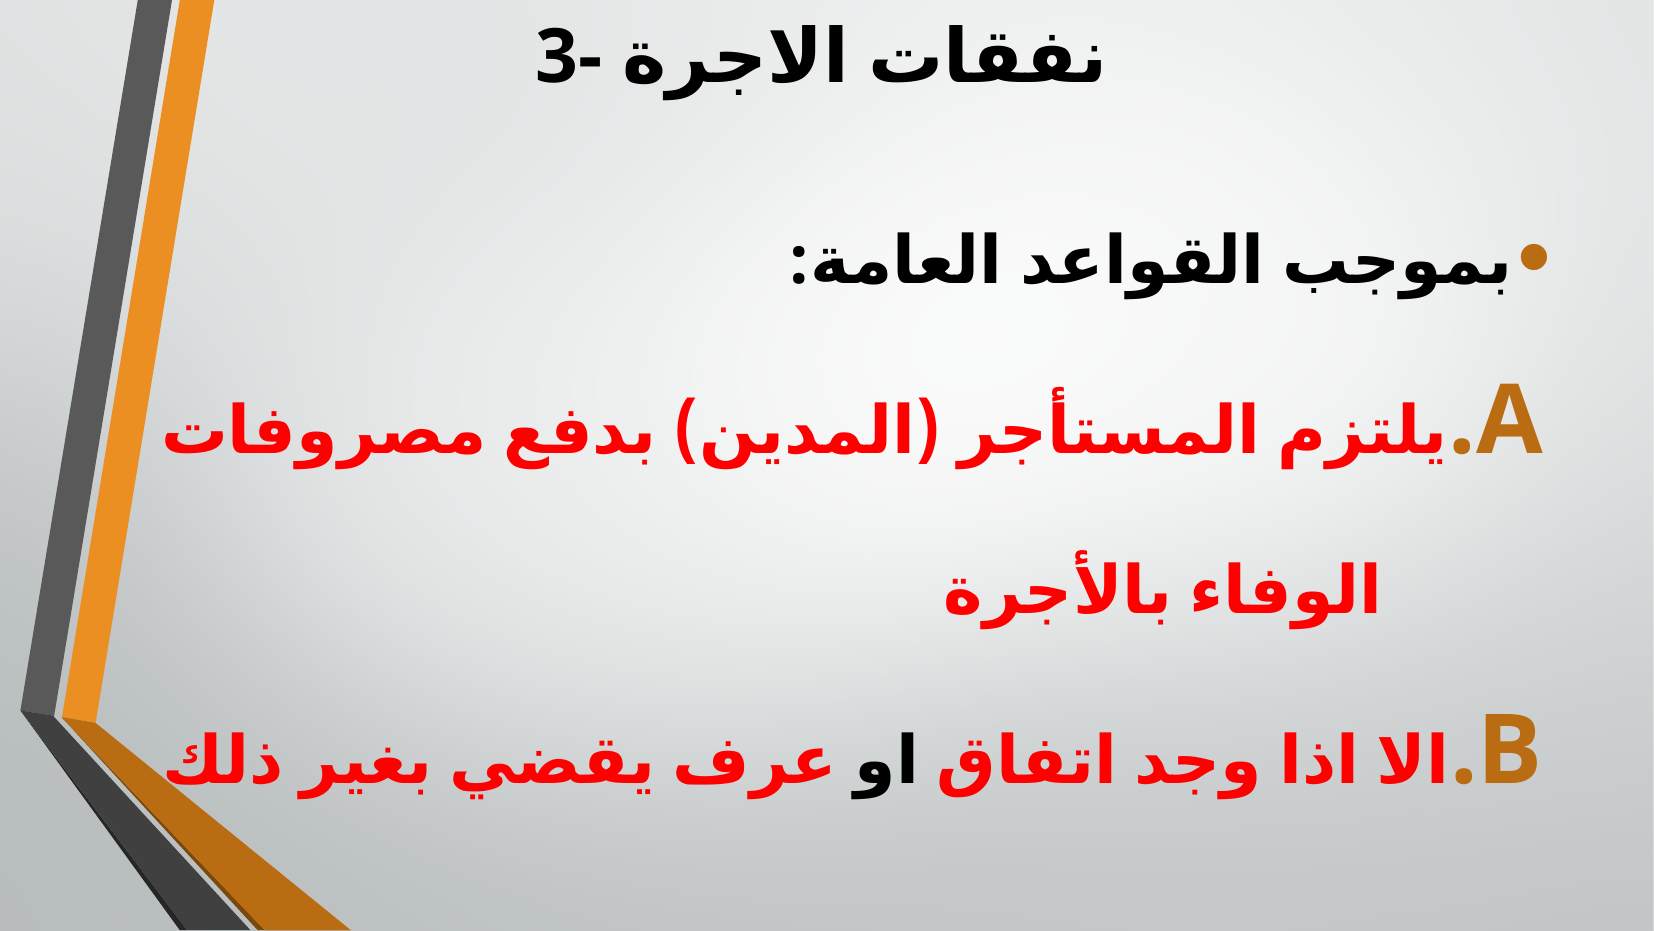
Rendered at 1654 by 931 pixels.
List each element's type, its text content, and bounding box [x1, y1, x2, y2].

title 3- نفقات الاجرة [77, 0, 1567, 98]
list بموجب القواعد العامة: يلتزم المستأجر (المدين) بدفع مصروفات الوفاء بالأجرة الا اذا وجد اتفاق او عرف يقضي بغير ذلك [77, 98, 1567, 931]
